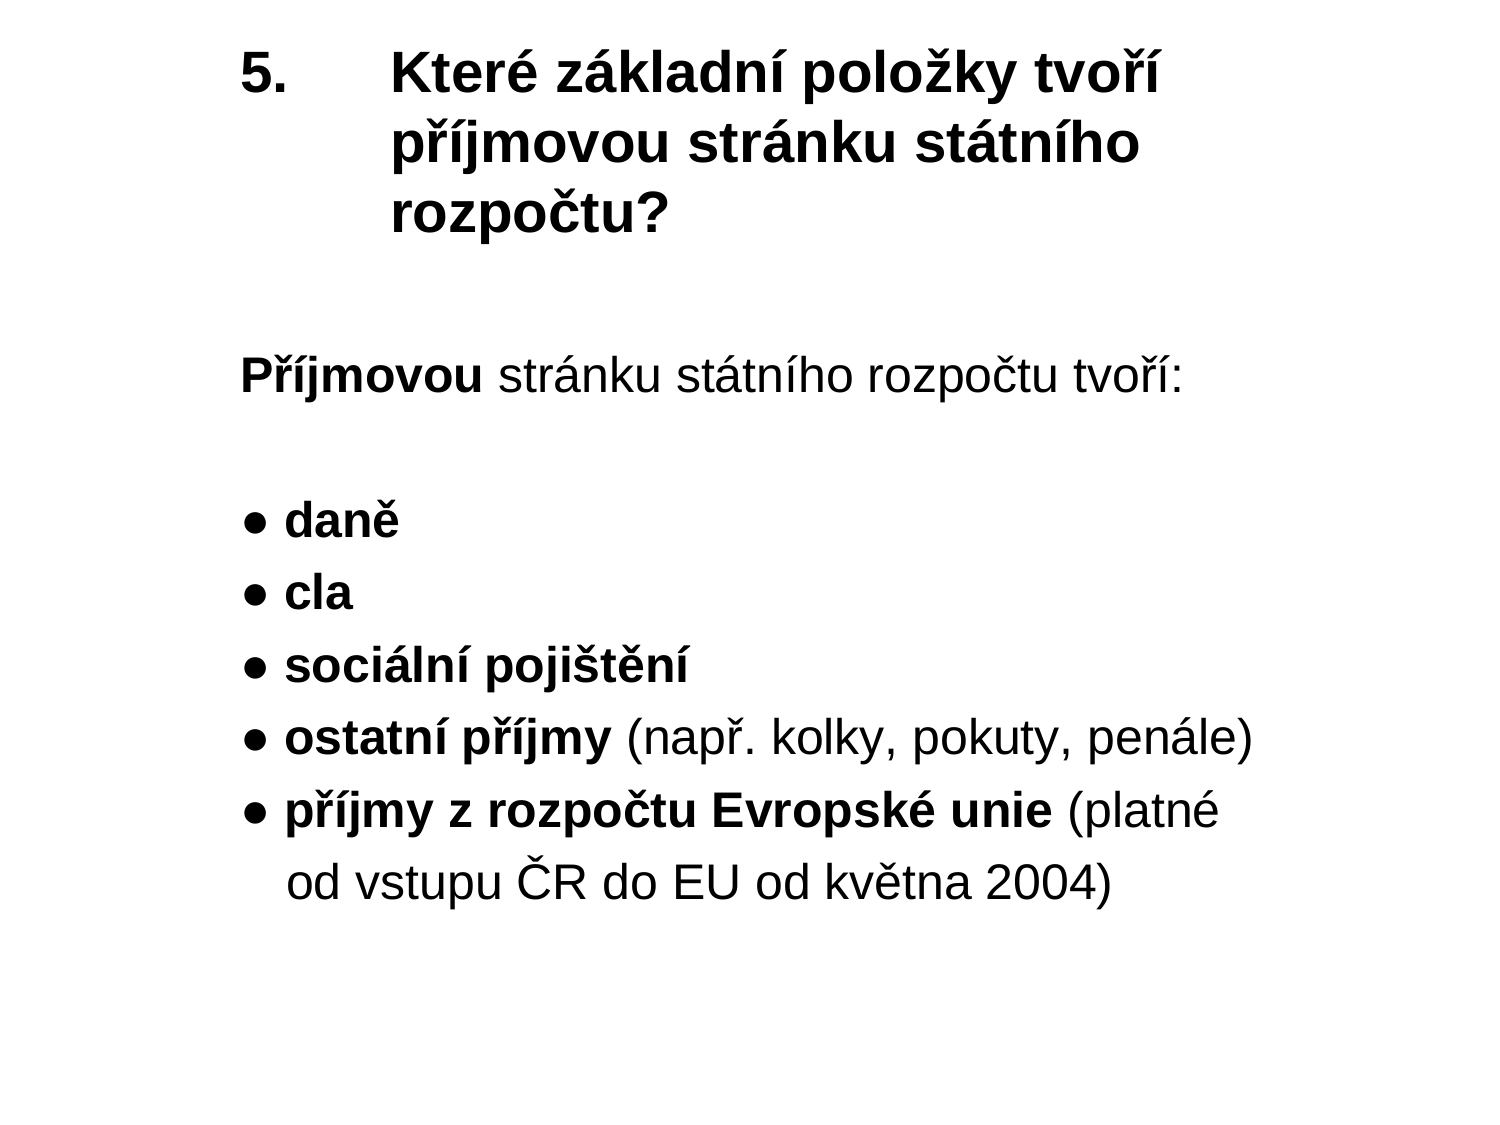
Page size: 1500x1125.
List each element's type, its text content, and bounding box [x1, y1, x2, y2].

list Příjmovou stránku státního rozpočtu tvoří: ● daně ● cla ● sociální pojištění ● ostatní příjmy (např. kolky, pokuty, penále) ● příjmy z rozpočtu Evropské unie (platné od vstupu ČR do EU od května 2004) [75, 262, 1426, 1006]
title 5. Které základní položky tvoří příjmovou stránku státního rozpočtu? [75, 26, 1426, 252]
